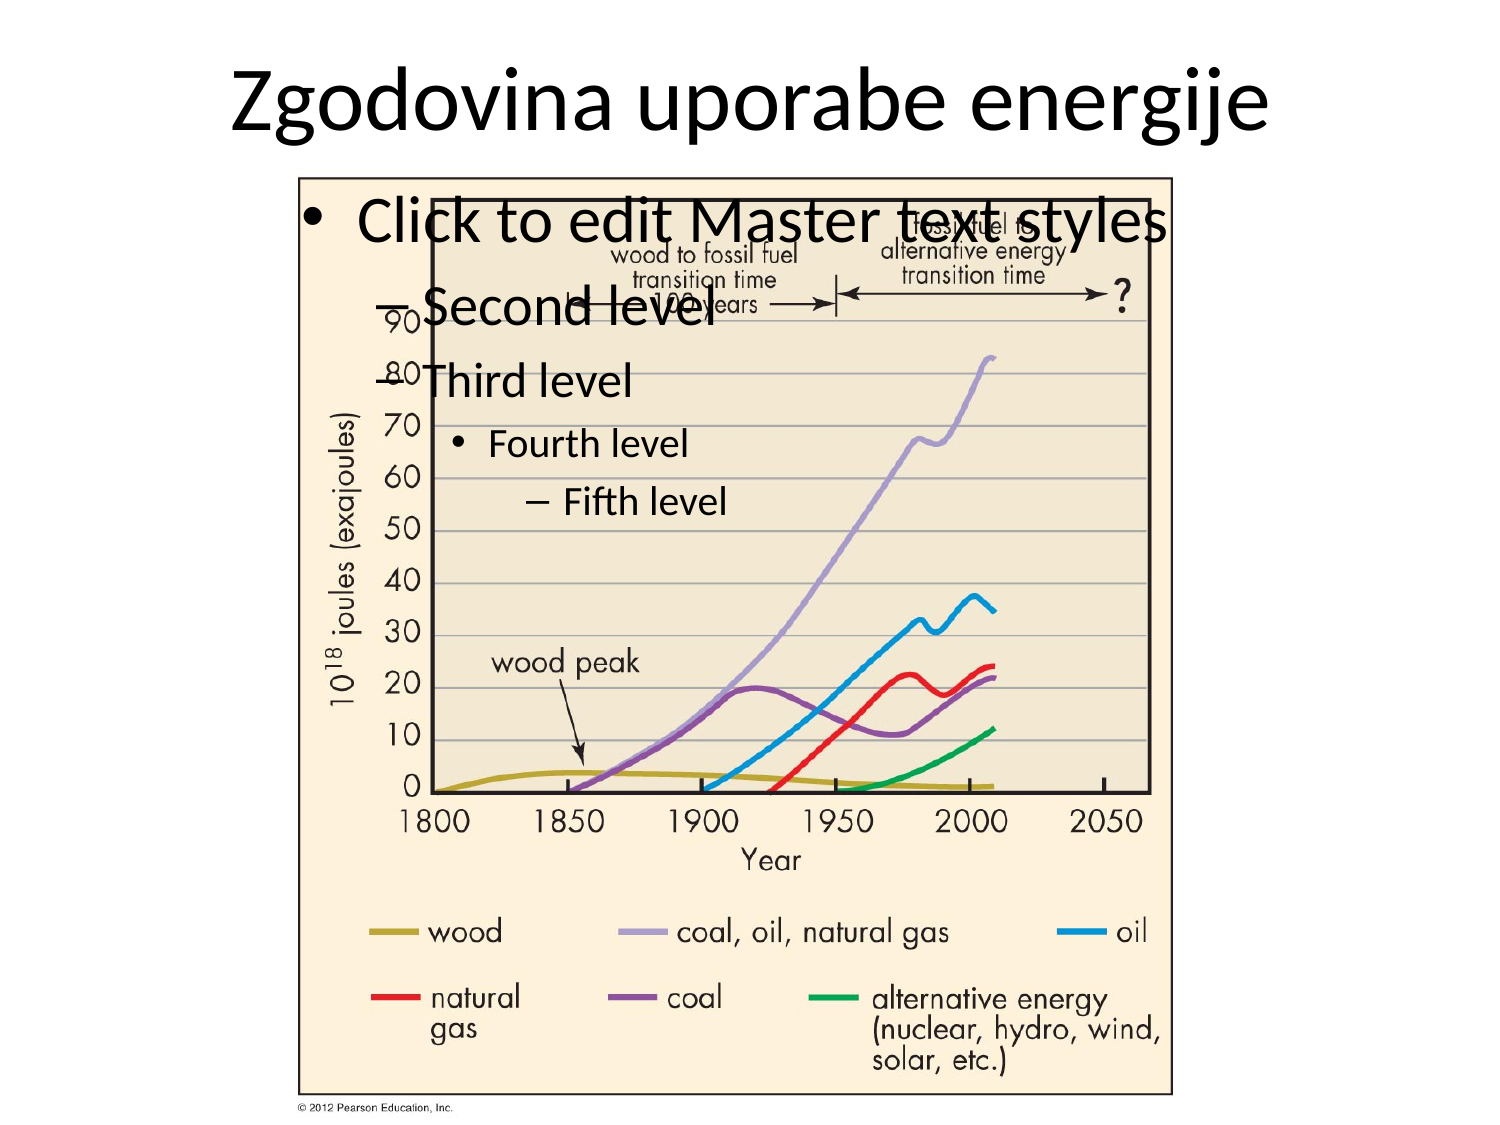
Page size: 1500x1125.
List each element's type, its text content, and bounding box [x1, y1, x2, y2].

title Zgodovina uporabe energije [76, 0, 1427, 188]
picture [289, 168, 1181, 1125]
